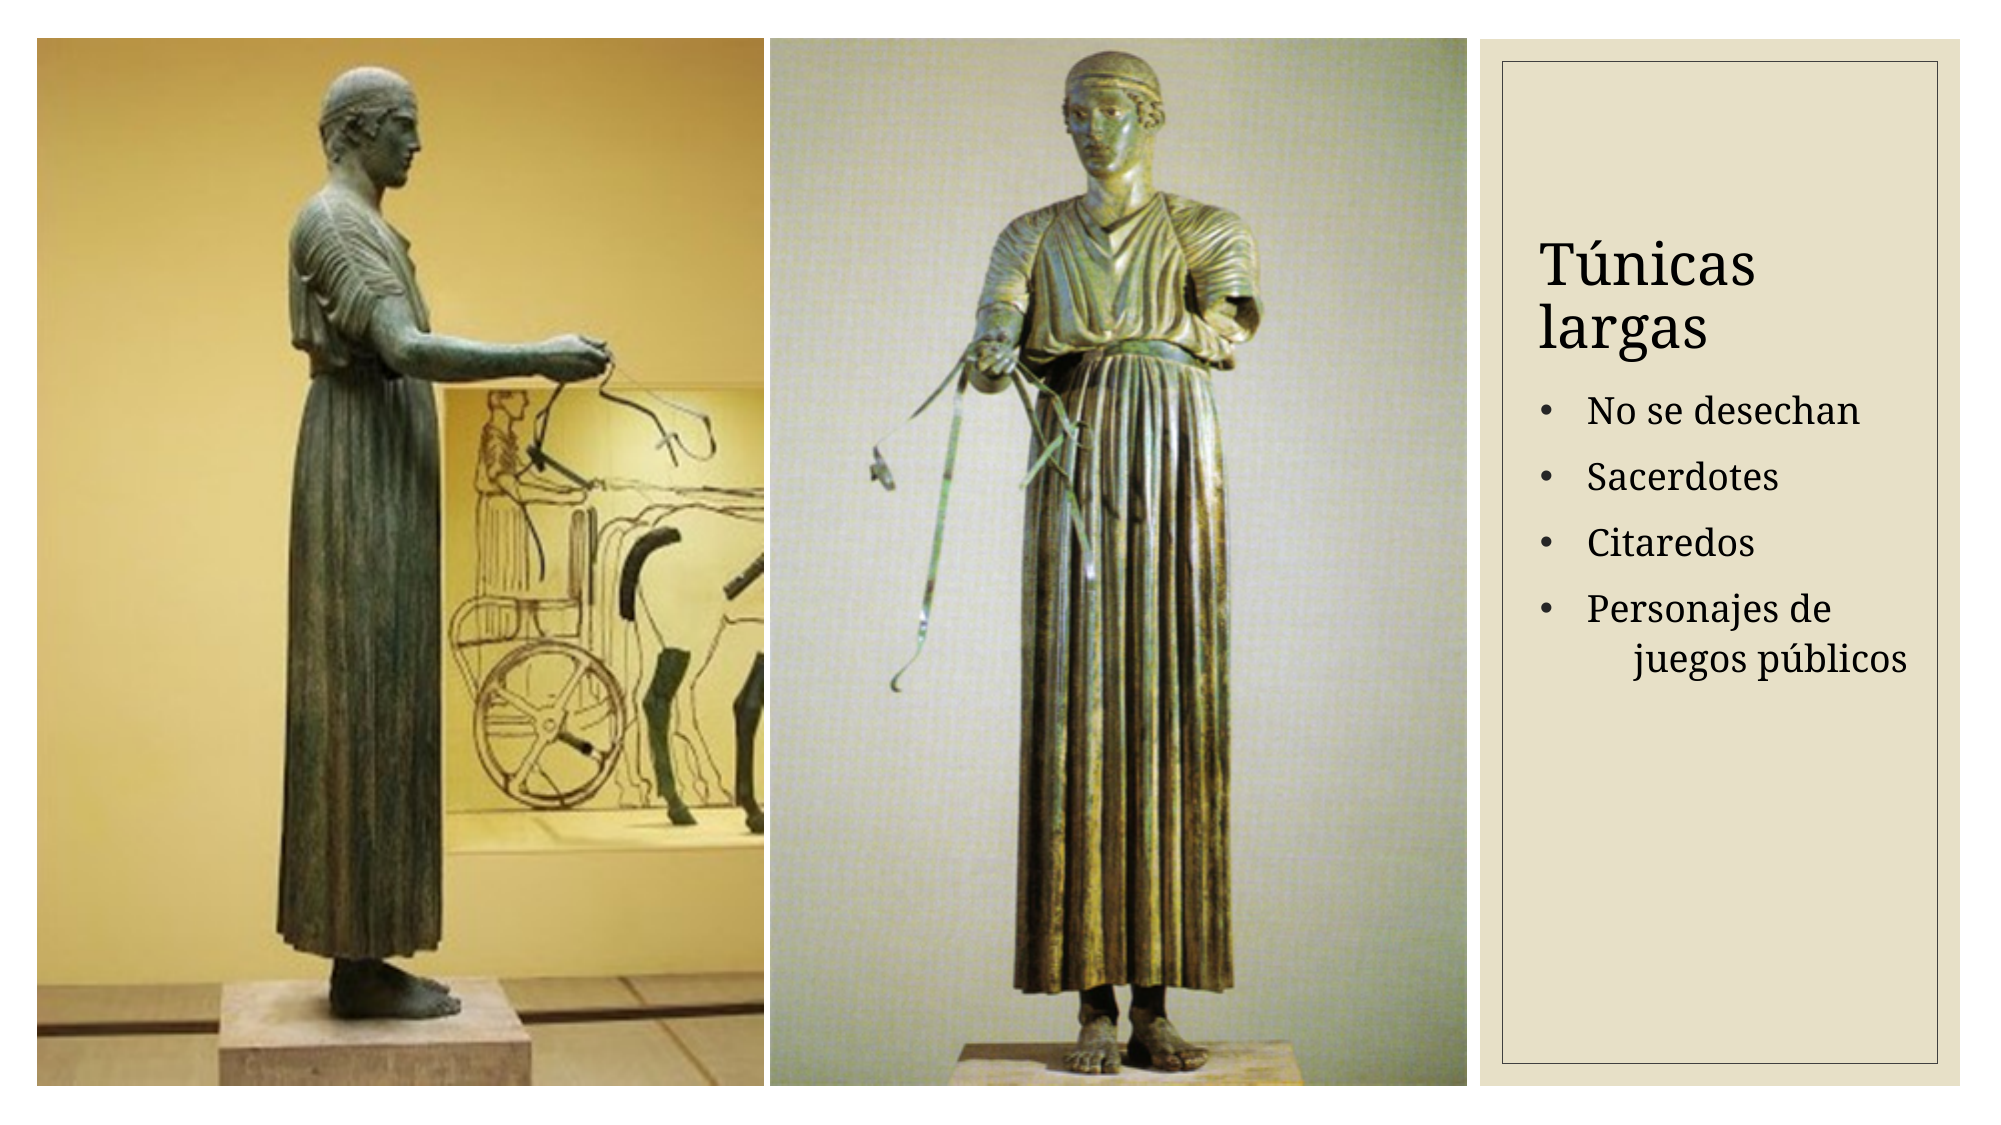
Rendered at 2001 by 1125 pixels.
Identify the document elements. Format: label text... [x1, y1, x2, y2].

list No se desechan Sacerdotes Citaredos Personajes de juegos públicos [1524, 375, 1924, 950]
picture [37, 38, 764, 1086]
title Túnicas largas [1524, 98, 1924, 369]
picture [770, 38, 1467, 1086]
